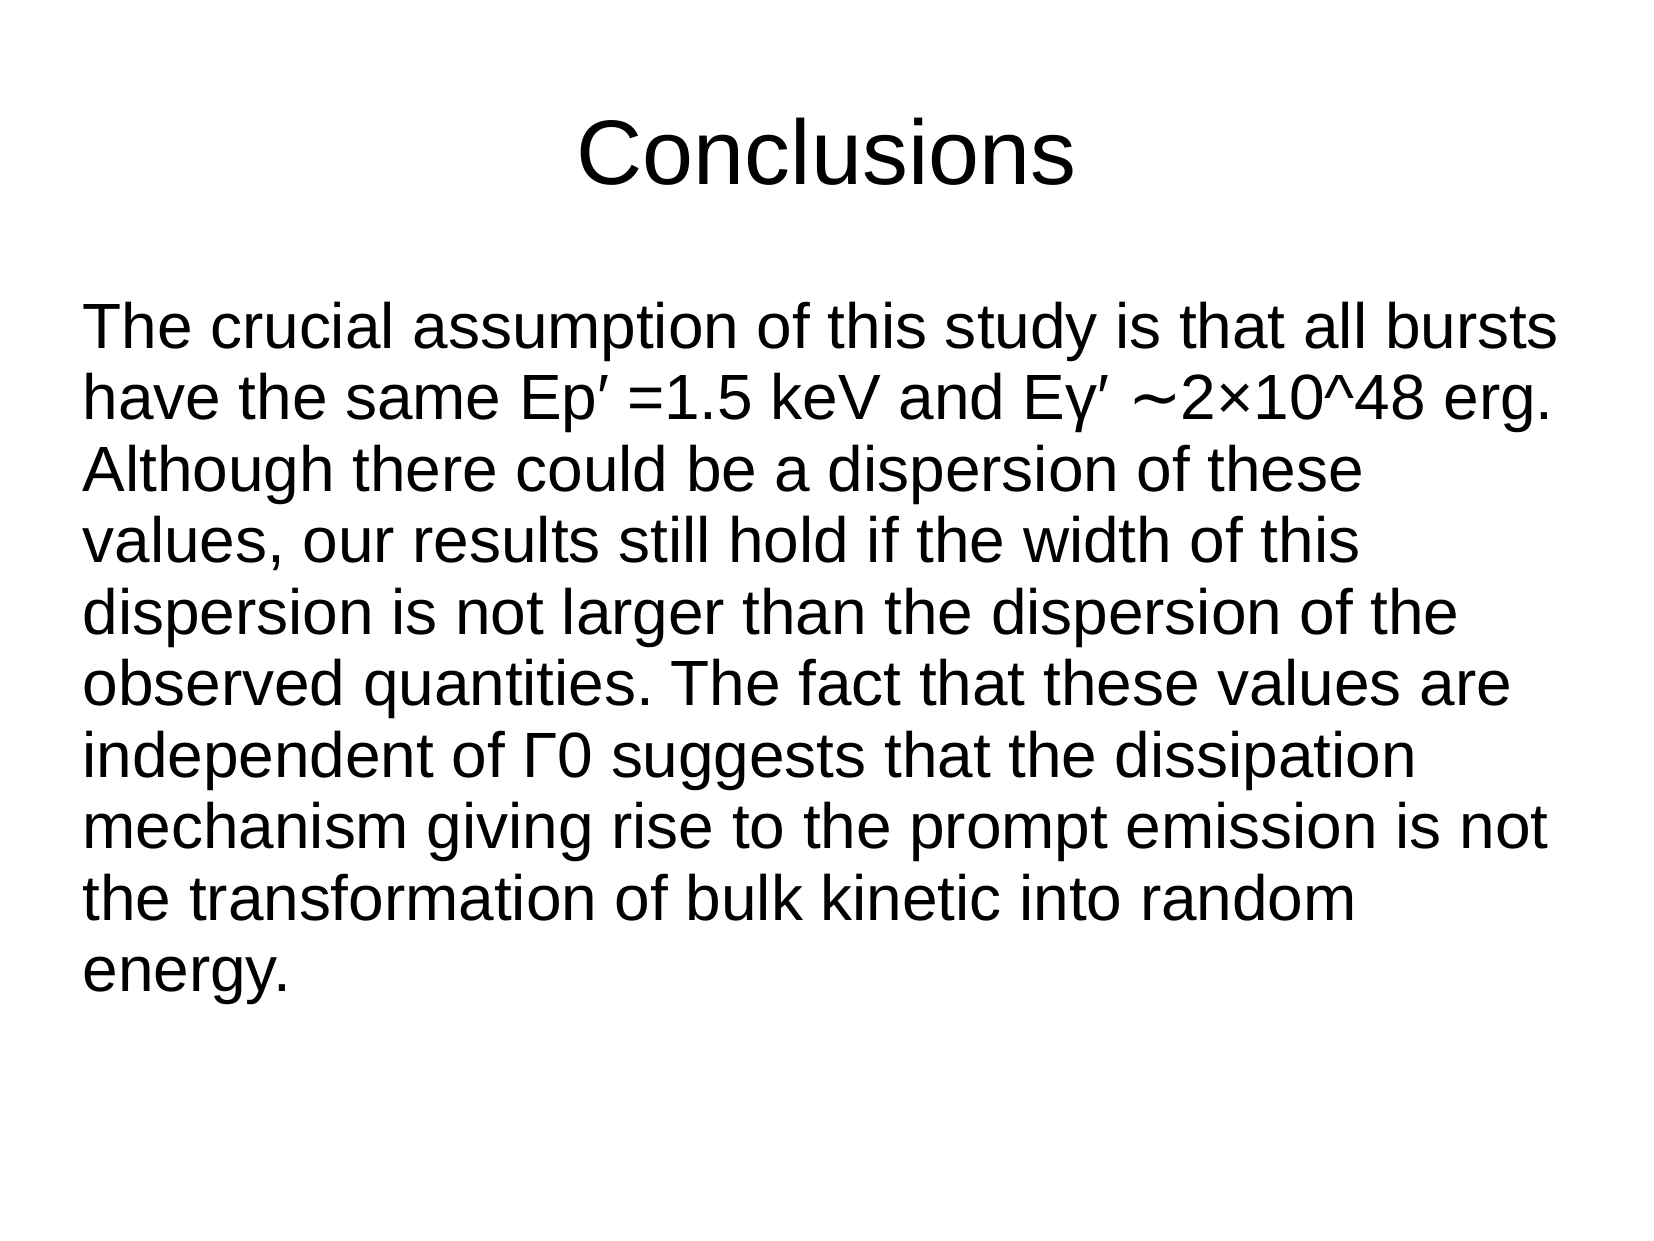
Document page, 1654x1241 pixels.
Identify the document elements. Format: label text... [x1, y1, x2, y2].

title Conclusions [82, 49, 1571, 257]
list The crucial assumption of this study is that all bursts have the same Ep′ =1.5 keV and Eγ′ ∼2×10^48 erg. Although there could be a dispersion of these values, our results still hold if the width of this dispersion is not larger than the dispersion of the observed quantities. The fact that these values are independent of Γ0 suggests that the dissipation mechanism giving rise to the prompt emission is not the transformation of bulk kinetic into random energy. [82, 290, 1571, 1010]
